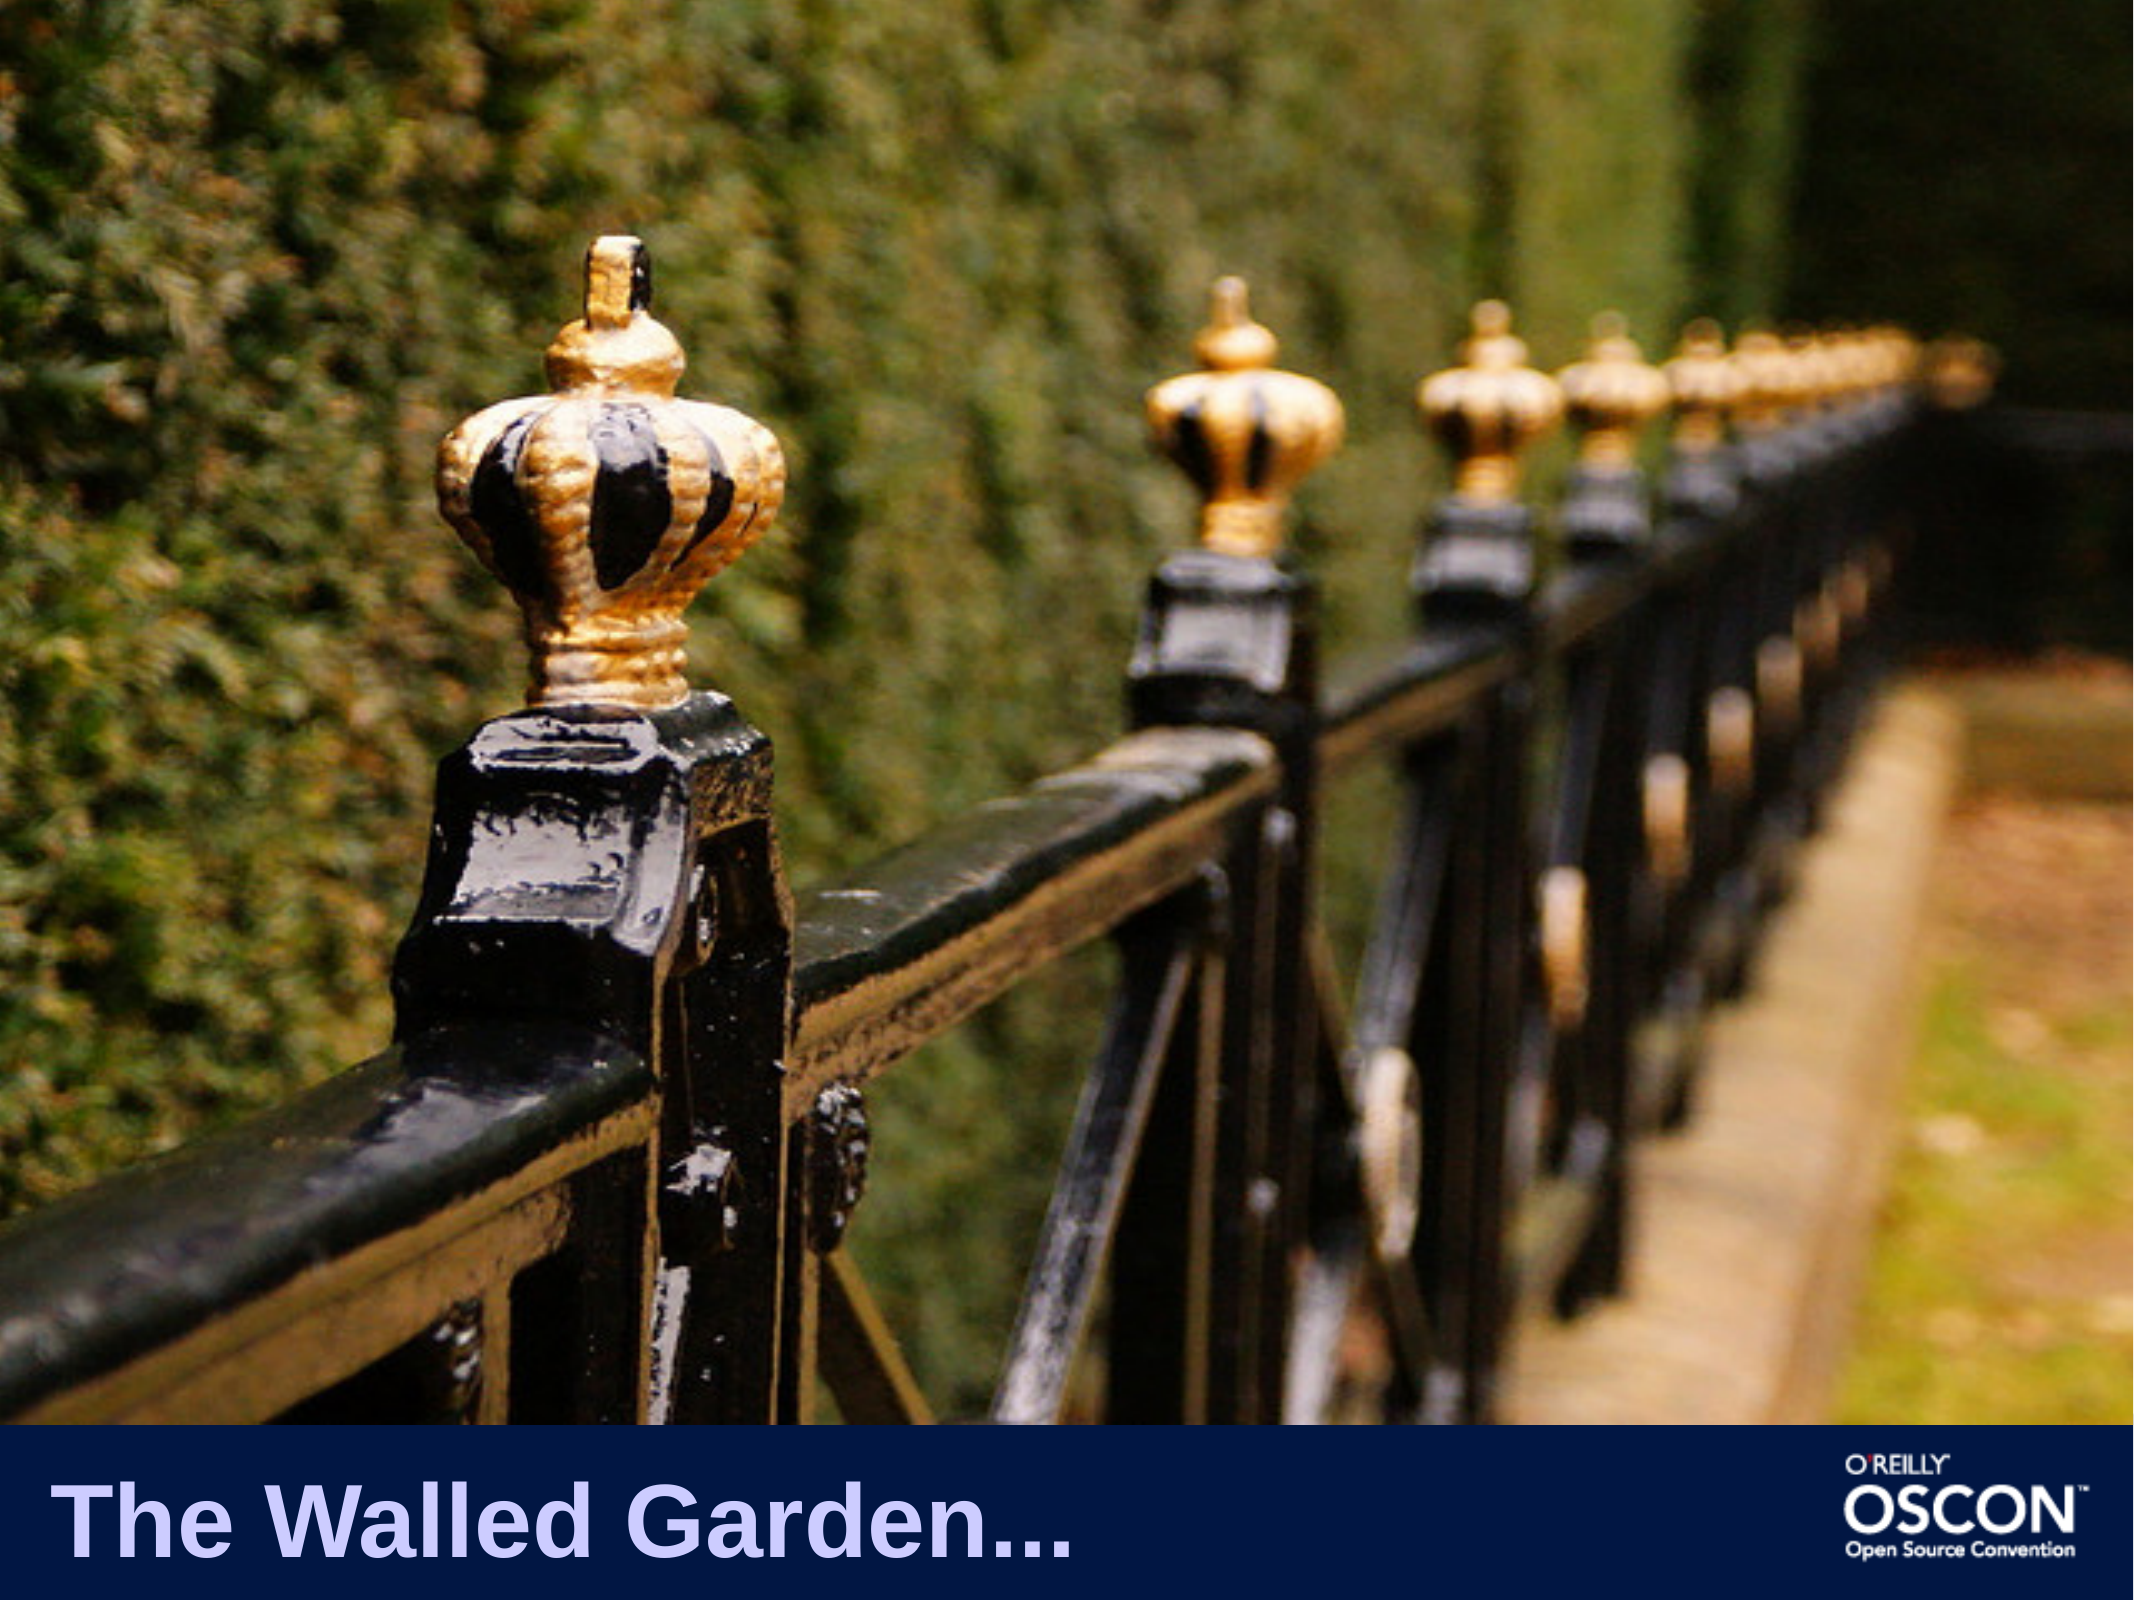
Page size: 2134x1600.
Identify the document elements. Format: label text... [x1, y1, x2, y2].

title The Walled Garden... [41, 1432, 2094, 1600]
picture [0, 0, 2134, 1600]
